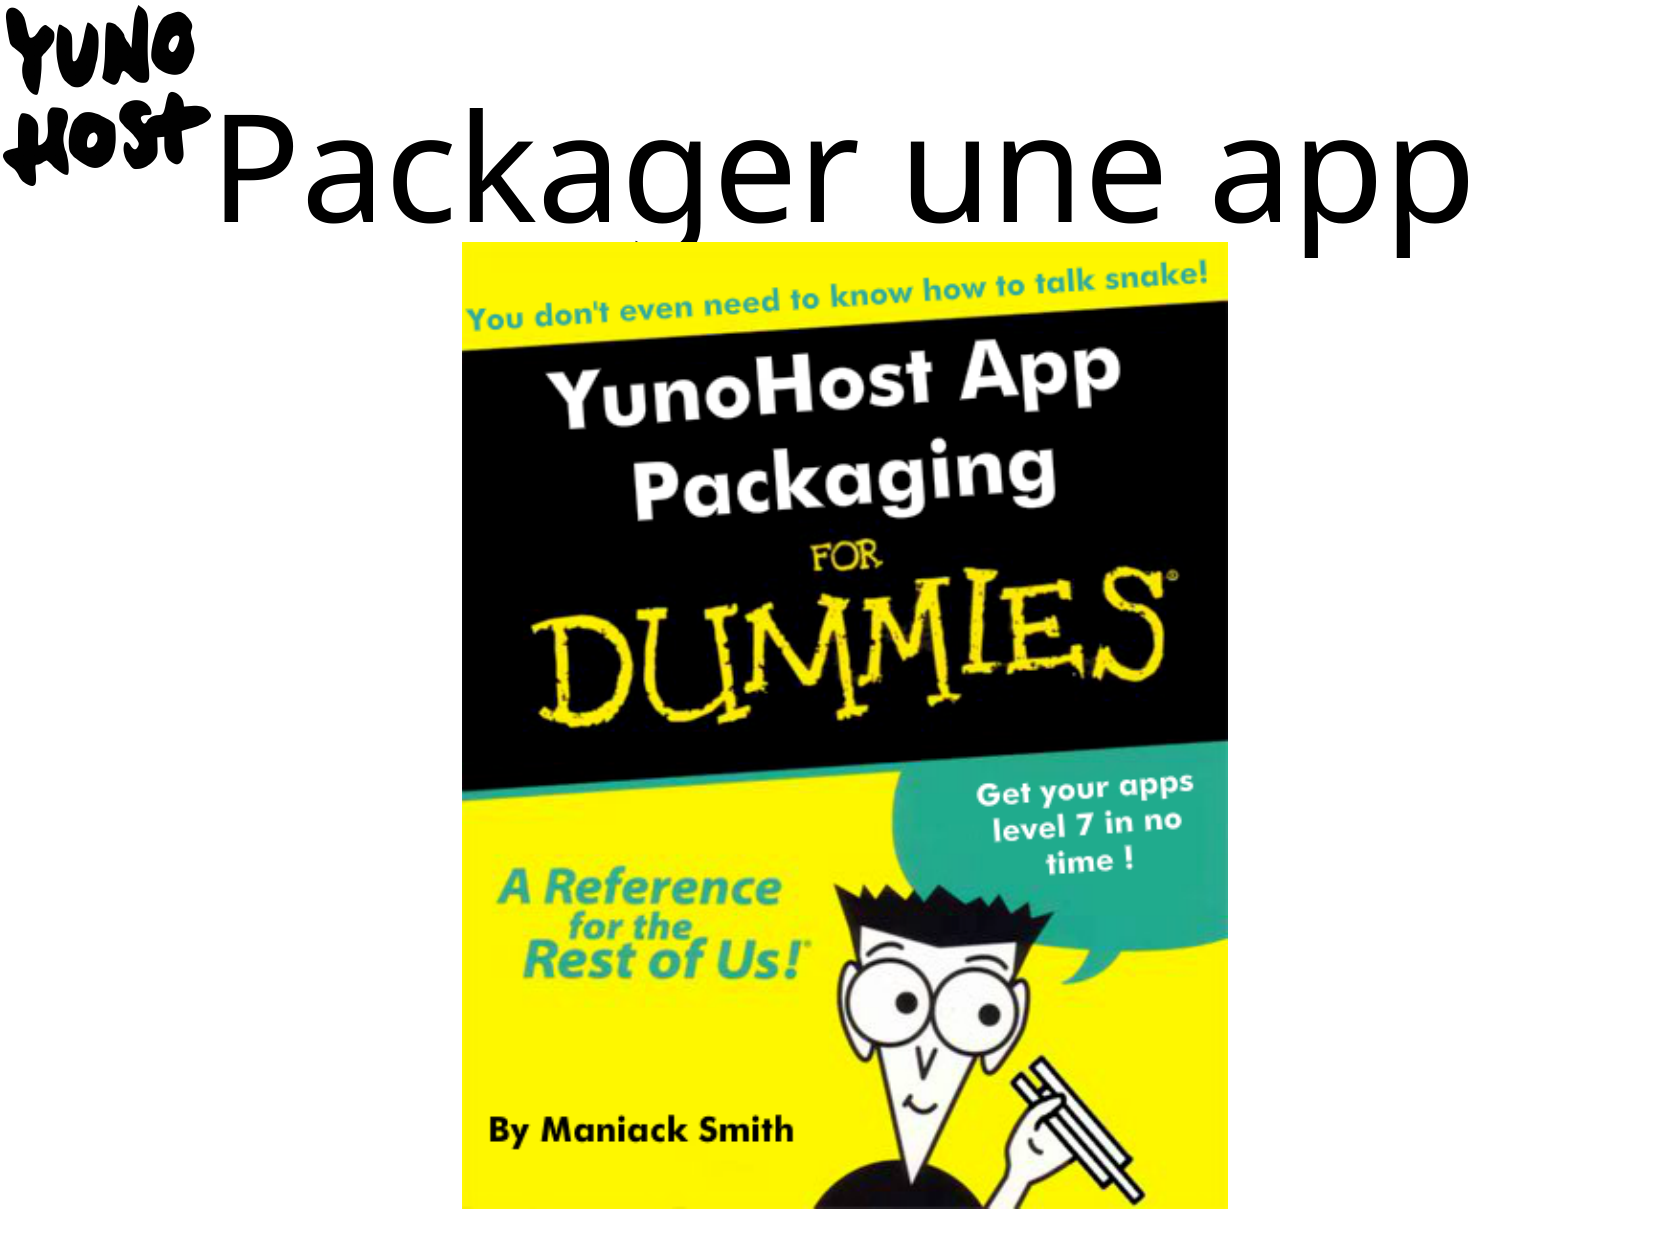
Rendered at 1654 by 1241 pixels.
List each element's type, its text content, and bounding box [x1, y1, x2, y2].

picture [3, 5, 211, 186]
title Packager une app [82, 61, 1606, 269]
picture [462, 242, 1228, 1209]
